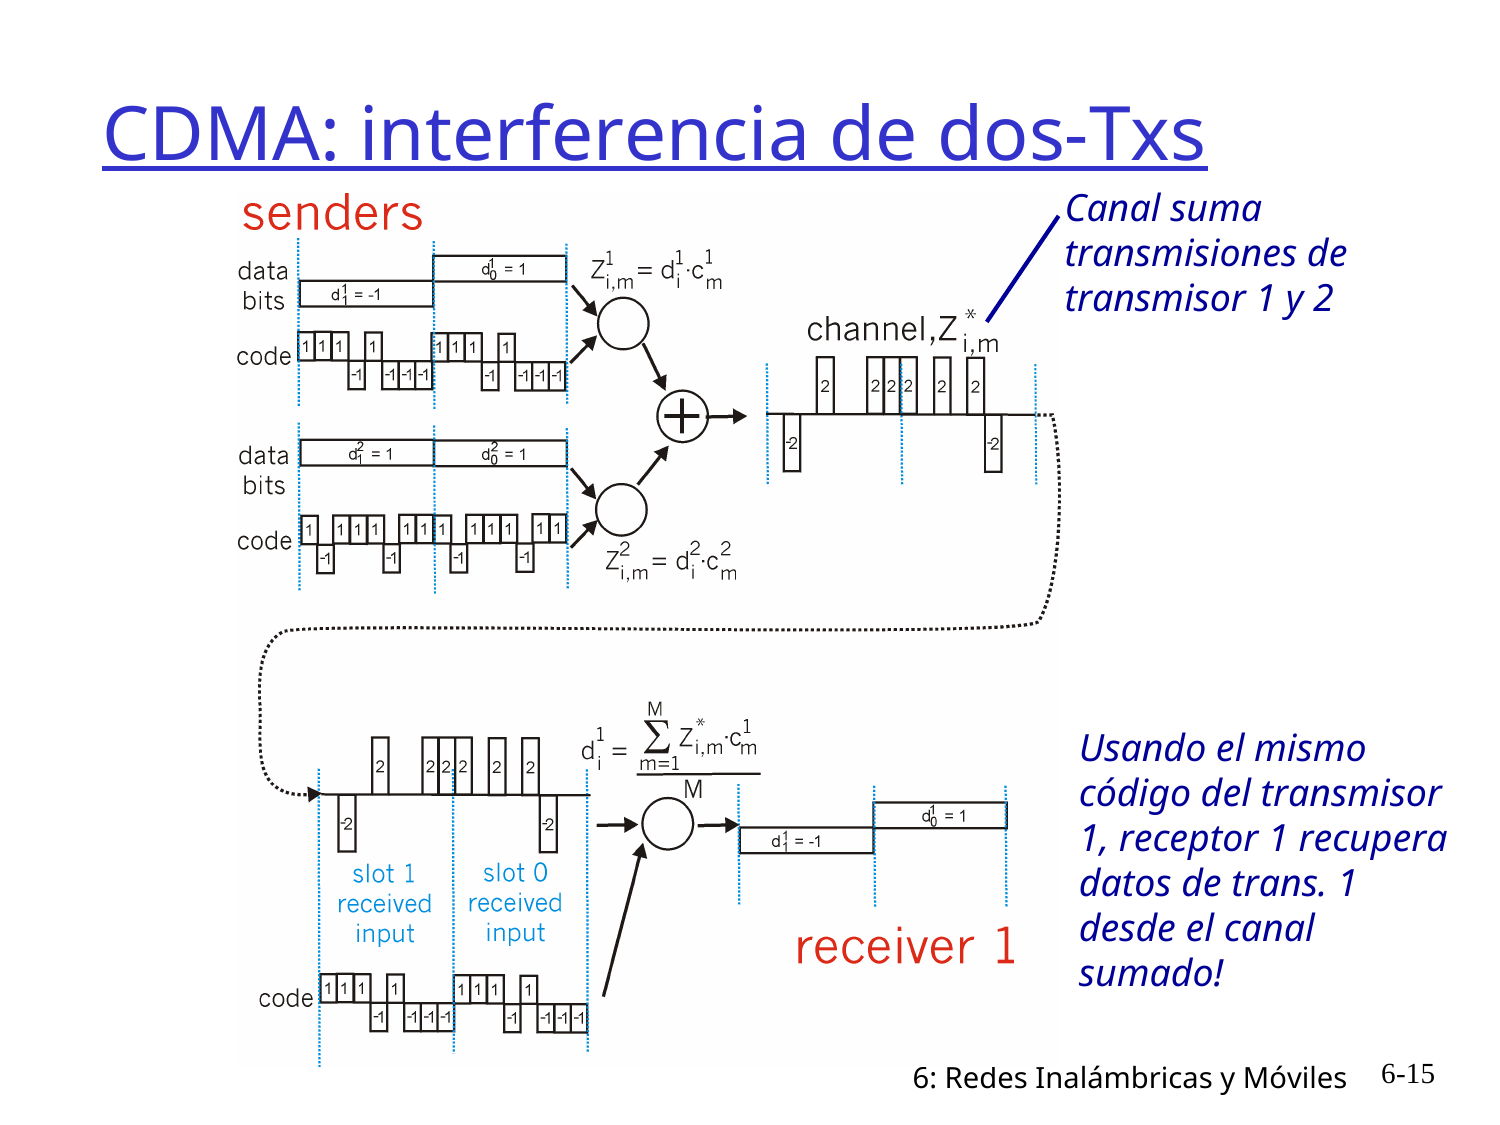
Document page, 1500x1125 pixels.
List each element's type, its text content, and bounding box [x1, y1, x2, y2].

text_box Canal suma transmisiones de transmisor 1 y 2 [1049, 176, 1458, 327]
title CDMA: interferencia de dos-Txs [87, 37, 1363, 225]
picture [236, 193, 1061, 1067]
text_box Usando el mismo código del transmisor 1, receptor 1 recupera datos de trans. 1 desde el canal sumado! [1064, 716, 1473, 1002]
